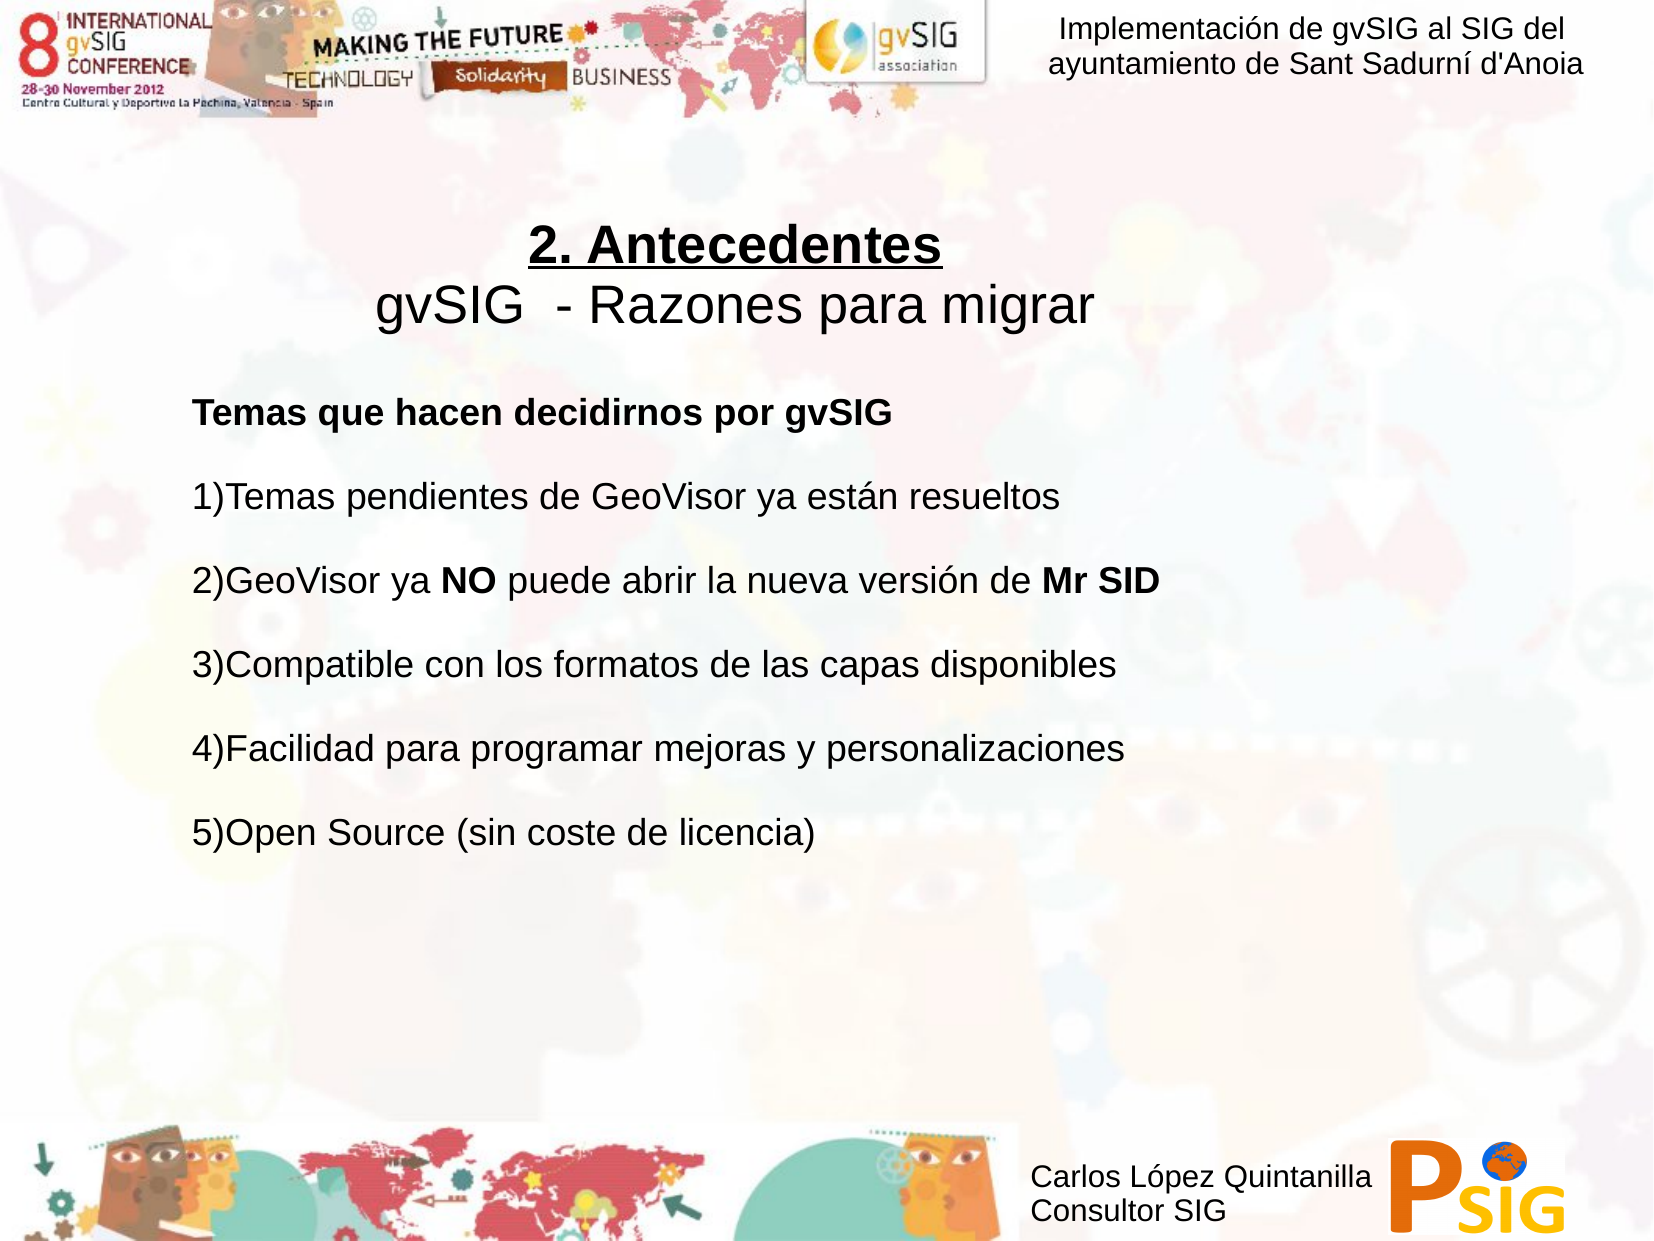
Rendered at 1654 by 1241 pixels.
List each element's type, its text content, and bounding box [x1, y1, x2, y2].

picture [0, 0, 1654, 1241]
text_box 2. Antecedentes gvSIG - Razones para migrar [360, 206, 1112, 345]
text_box Temas que hacen decidirnos por gvSIG Temas pendientes de GeoVisor ya están resueltos GeoVisor ya NO puede abrir la nueva versión de Mr SID Compatible con los formatos de las capas disponibles Facilidad para programar mejoras y personalizaciones Open Source (sin coste de licencia) [177, 383, 1418, 945]
